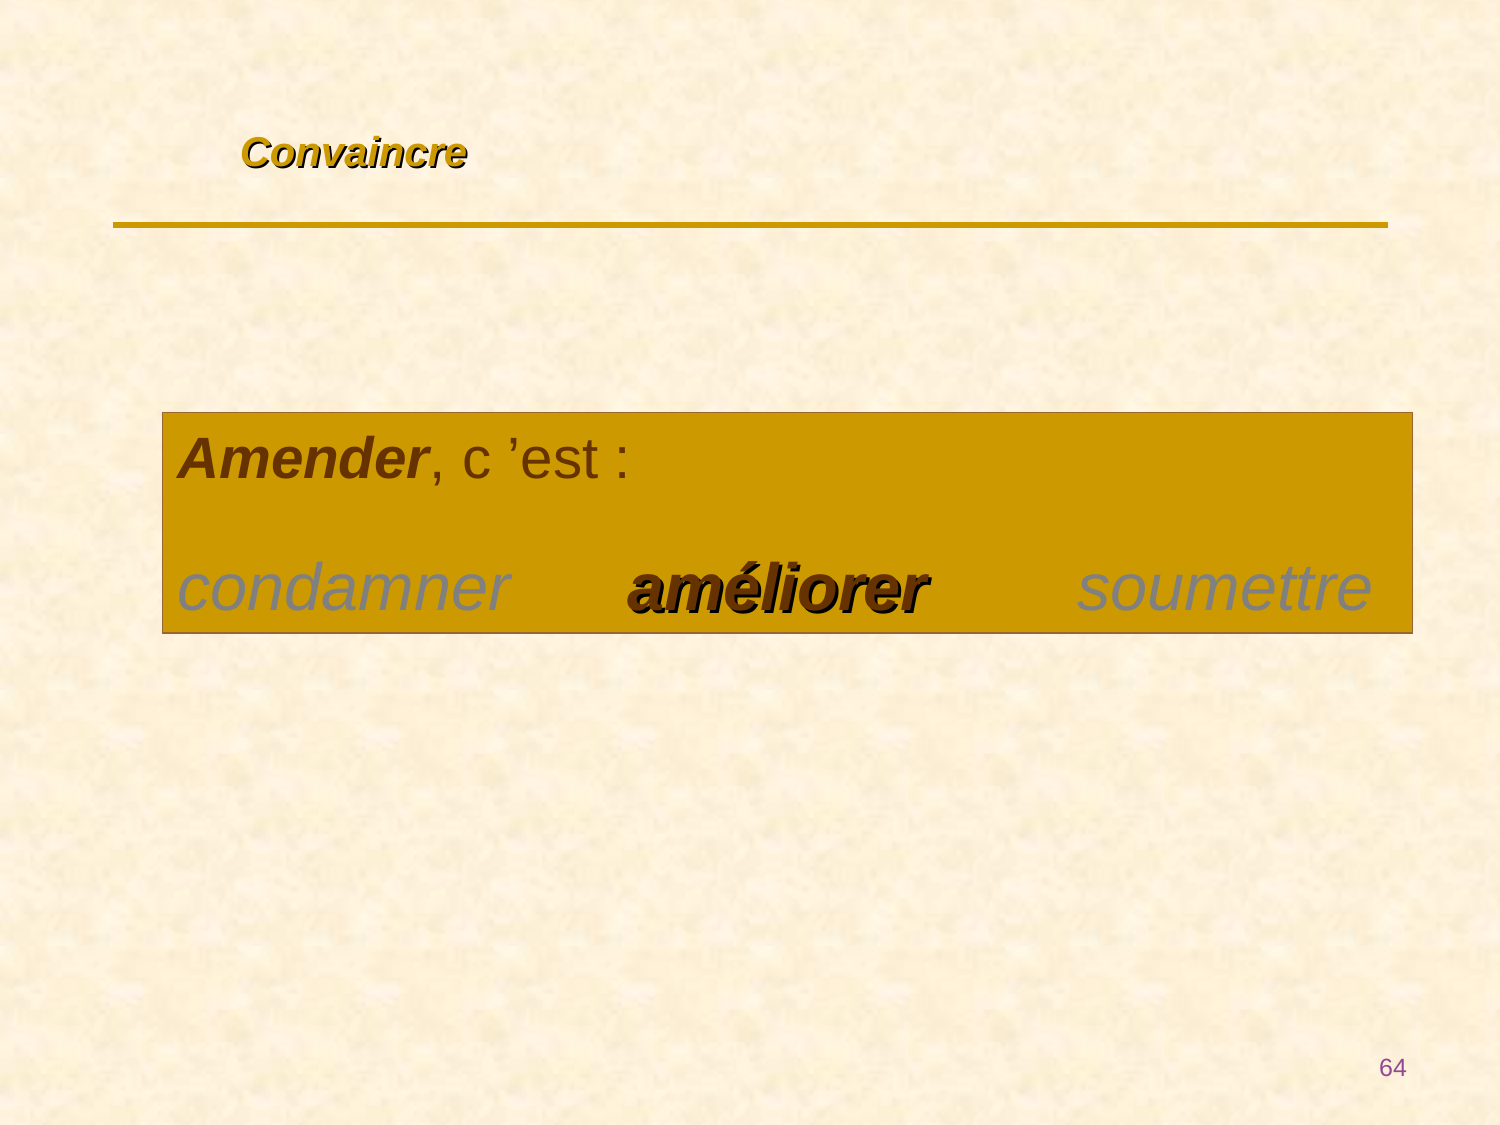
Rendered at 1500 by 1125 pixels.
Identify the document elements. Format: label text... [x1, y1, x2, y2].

text_box Amender, c ’est : condamner améliorer soumettre [162, 412, 1413, 633]
picture [0, 0, 1500, 1125]
text_box Convaincre [225, 116, 483, 183]
